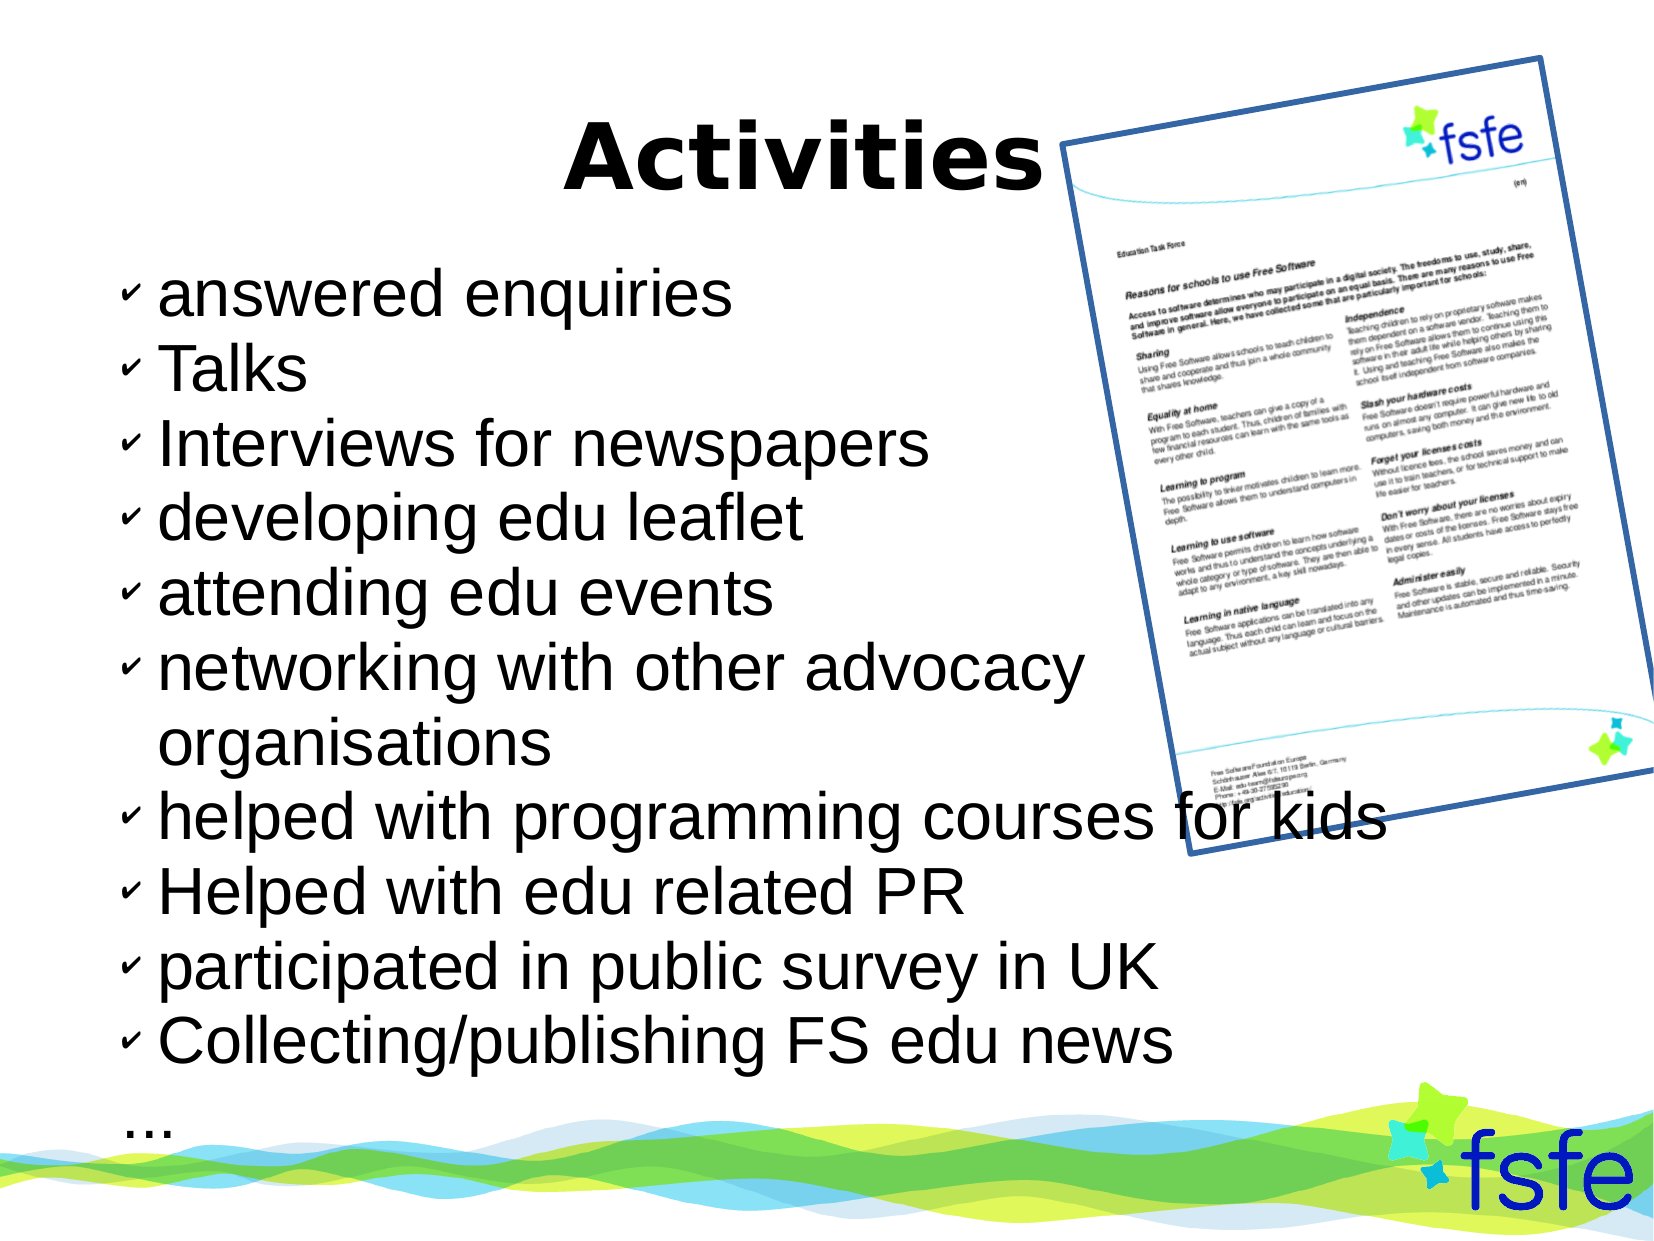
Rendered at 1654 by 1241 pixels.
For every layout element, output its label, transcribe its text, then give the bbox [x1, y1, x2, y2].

text_box [82, 1129, 468, 1216]
picture [1595, 377, 1654, 778]
list [106, 224, 1595, 979]
text_box [565, 1161, 1090, 1216]
title Activities [82, 49, 1571, 257]
picture [0, 1081, 1654, 1241]
text_box answered enquiries Talks Interviews for newspapers developing edu leaflet attending edu events networking with other advocacy organisations helped with programming courses for kids Helped with edu related PR participated in public survey in UK Collecting/publishing FS edu news ... [106, 248, 1418, 1161]
